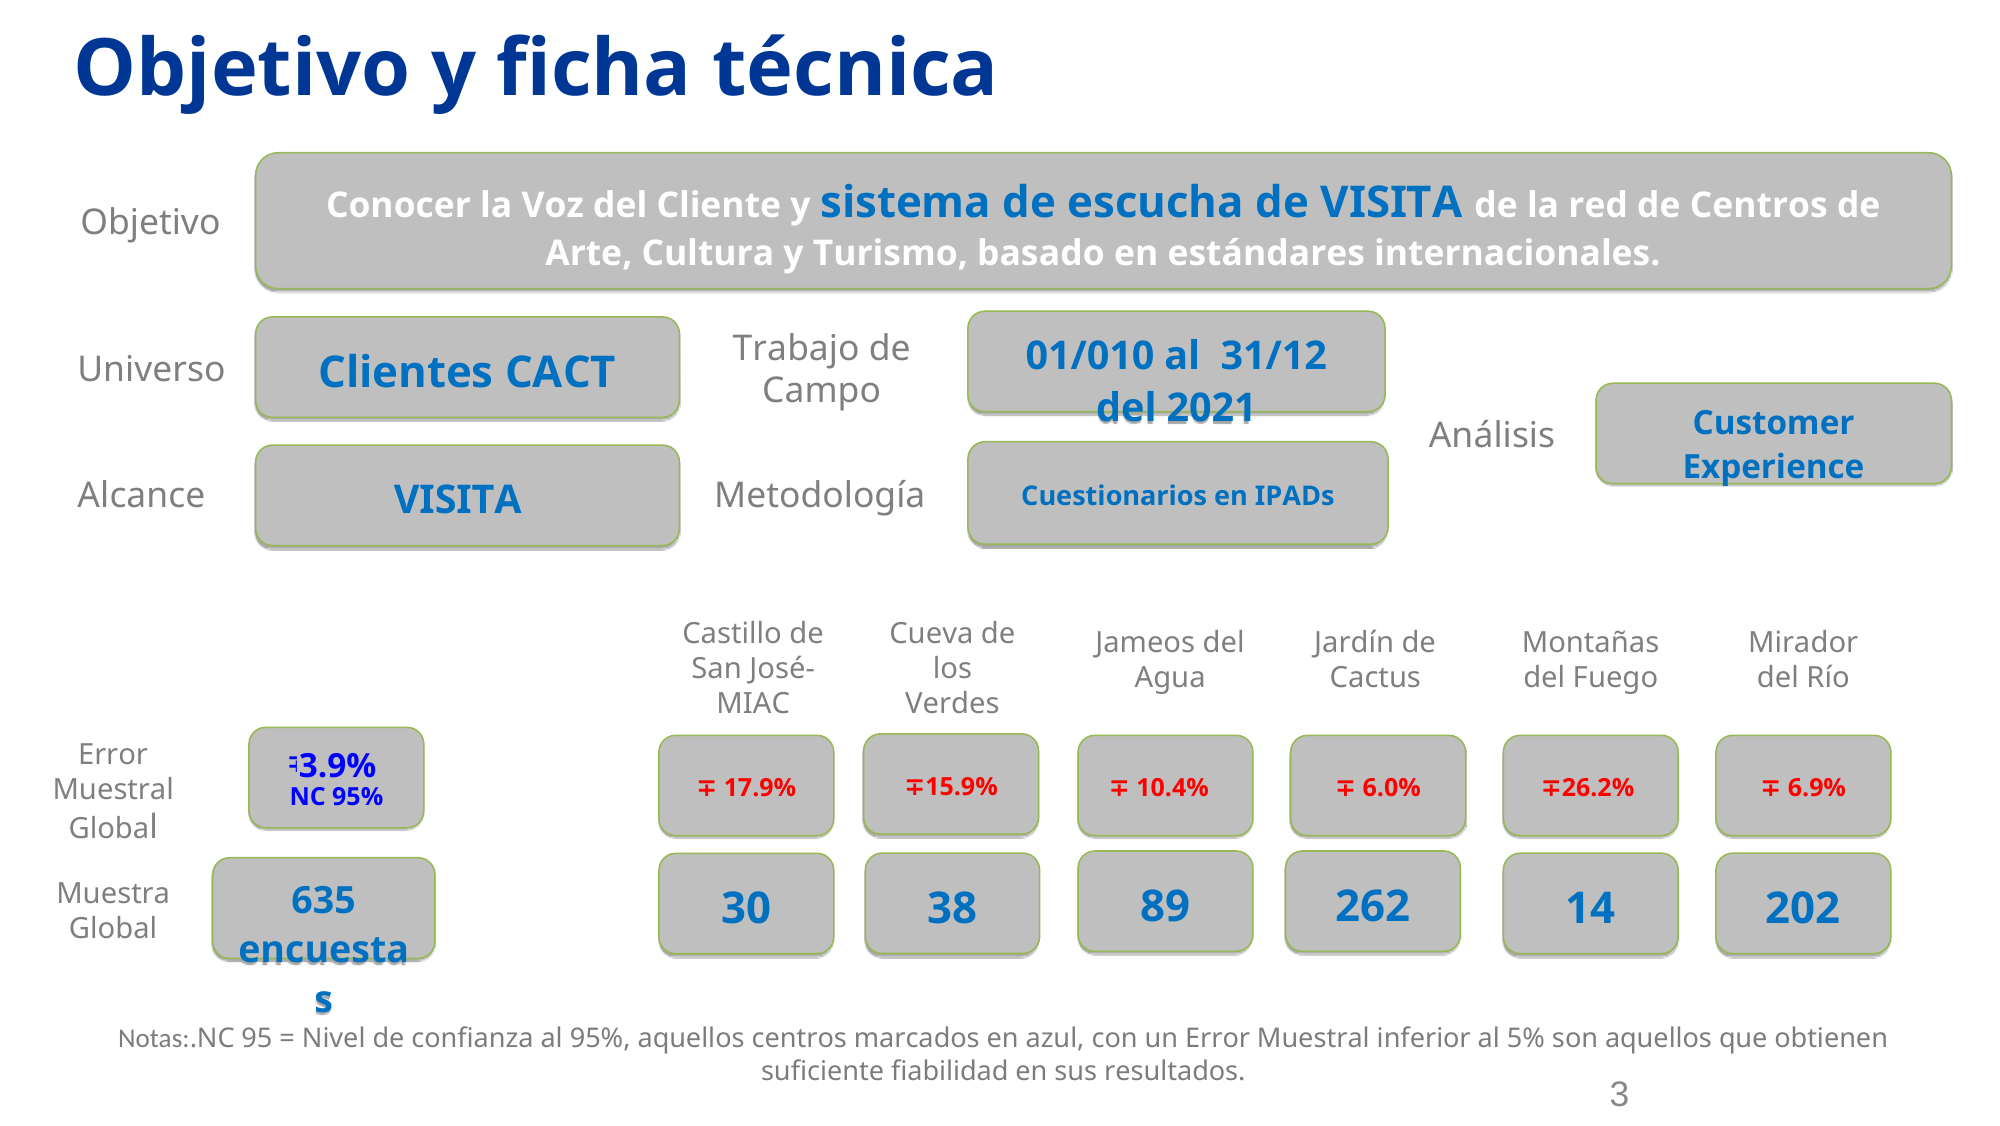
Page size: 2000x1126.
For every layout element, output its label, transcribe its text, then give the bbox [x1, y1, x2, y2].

text_box 14 [1503, 853, 1679, 954]
text_box Montañas del Fuego [1503, 605, 1679, 712]
text_box Metodología [682, 462, 967, 524]
text_box Trabajo de Campo [679, 315, 964, 419]
text_box Jameos del Agua [1063, 605, 1266, 712]
title Objetivo y ficha técnica [55, 2, 1934, 126]
text_box Muestra Global [0, 865, 217, 954]
text_box Universo [47, 336, 255, 398]
text_box Customer Experience [1596, 383, 1952, 484]
text_box Mirador del Río [1715, 605, 1891, 712]
text_box 38 [865, 853, 1040, 954]
text_box 3 [1609, 1062, 1960, 1122]
text_box 01/010 al 31/12 del 2021 [967, 311, 1386, 412]
text_box Objetivo [46, 190, 255, 252]
text_box 635 encuestas [212, 857, 435, 959]
text_box ∓ 6.0% [1290, 735, 1466, 836]
text_box ∓26.2% [1503, 735, 1679, 836]
text_box Error Muestral Global [0, 725, 227, 855]
text_box ∓ 10.4% [1078, 735, 1253, 836]
text_box ∓ 6.9% [1715, 735, 1891, 836]
text_box VISITA [255, 445, 680, 546]
text_box Castillo de San José-MIAC [641, 605, 865, 712]
text_box Jardín de Cactus [1266, 605, 1484, 712]
text_box 30 [658, 853, 834, 954]
text_box 89 [1078, 850, 1253, 952]
text_box Cueva de los Verdes [865, 605, 1040, 712]
text_box 202 [1715, 853, 1891, 954]
text_box ∓ 17.9% [658, 735, 834, 836]
text_box ∓ 6,2 % NC 95% [248, 727, 424, 828]
text_box ∓15.9% [863, 733, 1039, 835]
text_box Cuestionarios en IPADs [967, 441, 1389, 545]
text_box Alcance [36, 462, 255, 524]
text_box Notas:.NC 95 = Nivel de confianza al 95%, aquellos centros marcados en azul, con un Error Muestral inferior al 5% son aquellos que obtienen suficiente fiabilidad en sus resultados. [55, 1011, 1951, 1126]
text_box Análisis [1387, 402, 1596, 464]
text_box 262 [1285, 850, 1461, 952]
text_box Conocer la Voz del Cliente y sistema de escucha de VISITA de la red de Centros de Arte, Cultura y Turismo, basado en estándares internacionales. [255, 152, 1952, 289]
text_box Clientes CACT [255, 316, 679, 418]
text_box 3.9% [296, 738, 403, 786]
